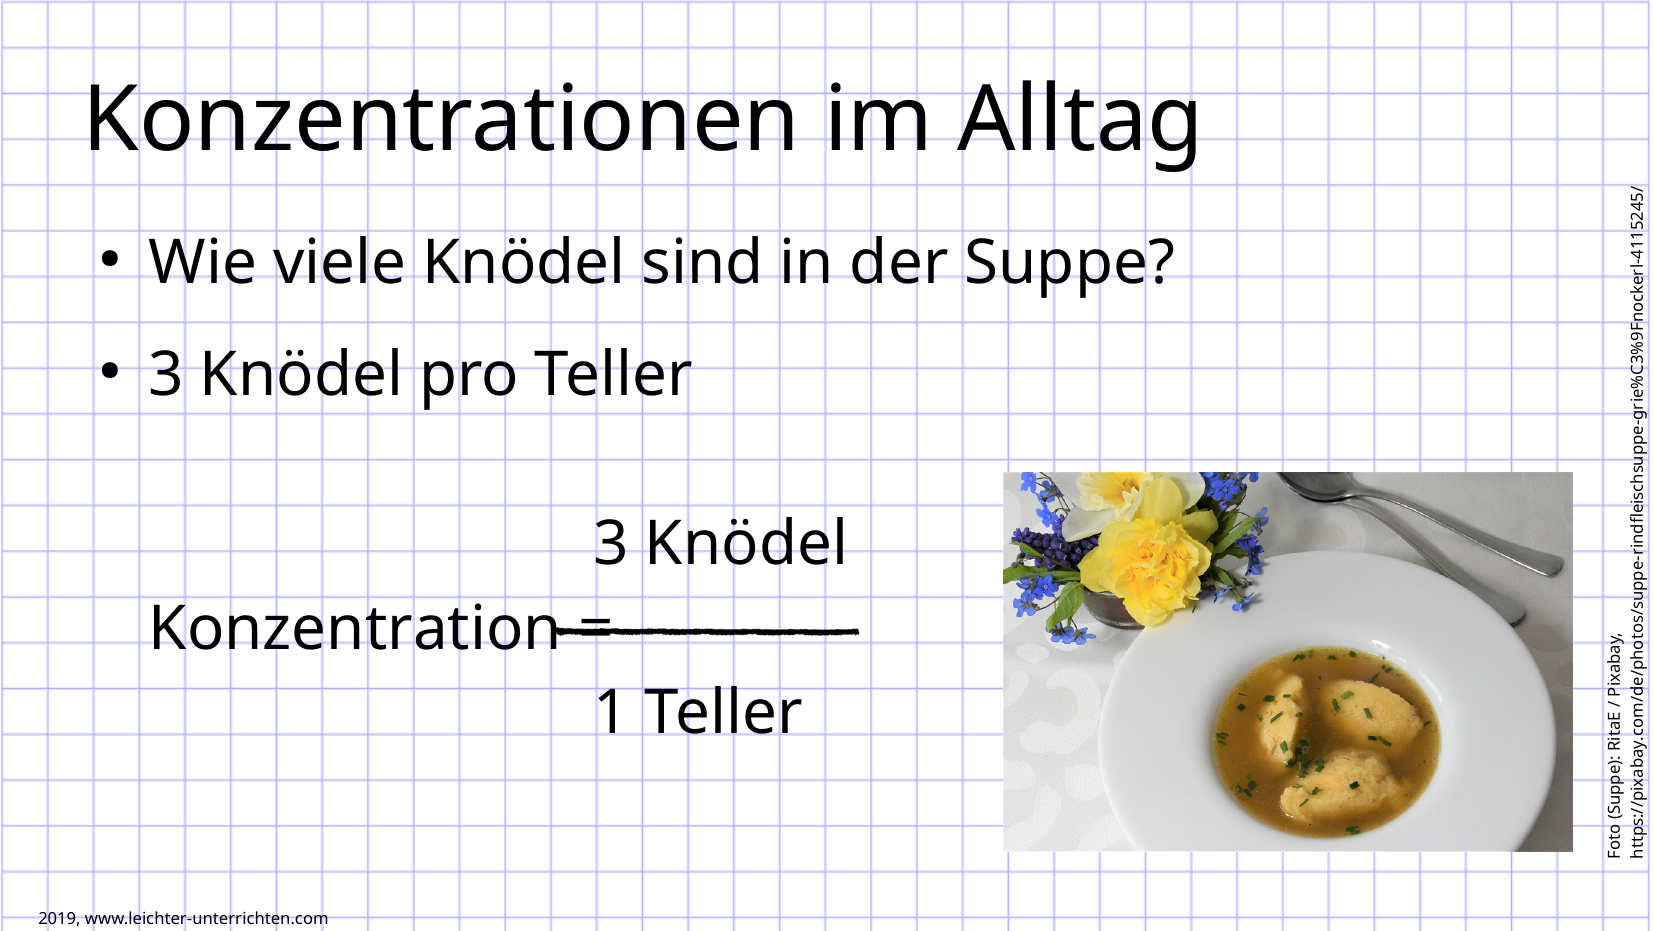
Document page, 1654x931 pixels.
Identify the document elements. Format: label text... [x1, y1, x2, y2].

title Konzentrationen im Alltag [82, 37, 1571, 193]
text_box Foto (Suppe): RitaE / Pixabay, https://pixabay.com/de/photos/suppe-rindfleischsuppe-grie%C3%9Fnockerl-4115245/ [1594, 352, 1654, 875]
picture [0, 0, 1654, 931]
list Wie viele Knödel sind in der Suppe? 3 Knödel pro Teller 3 Knödel Konzentration = 1 Teller [82, 217, 1571, 758]
